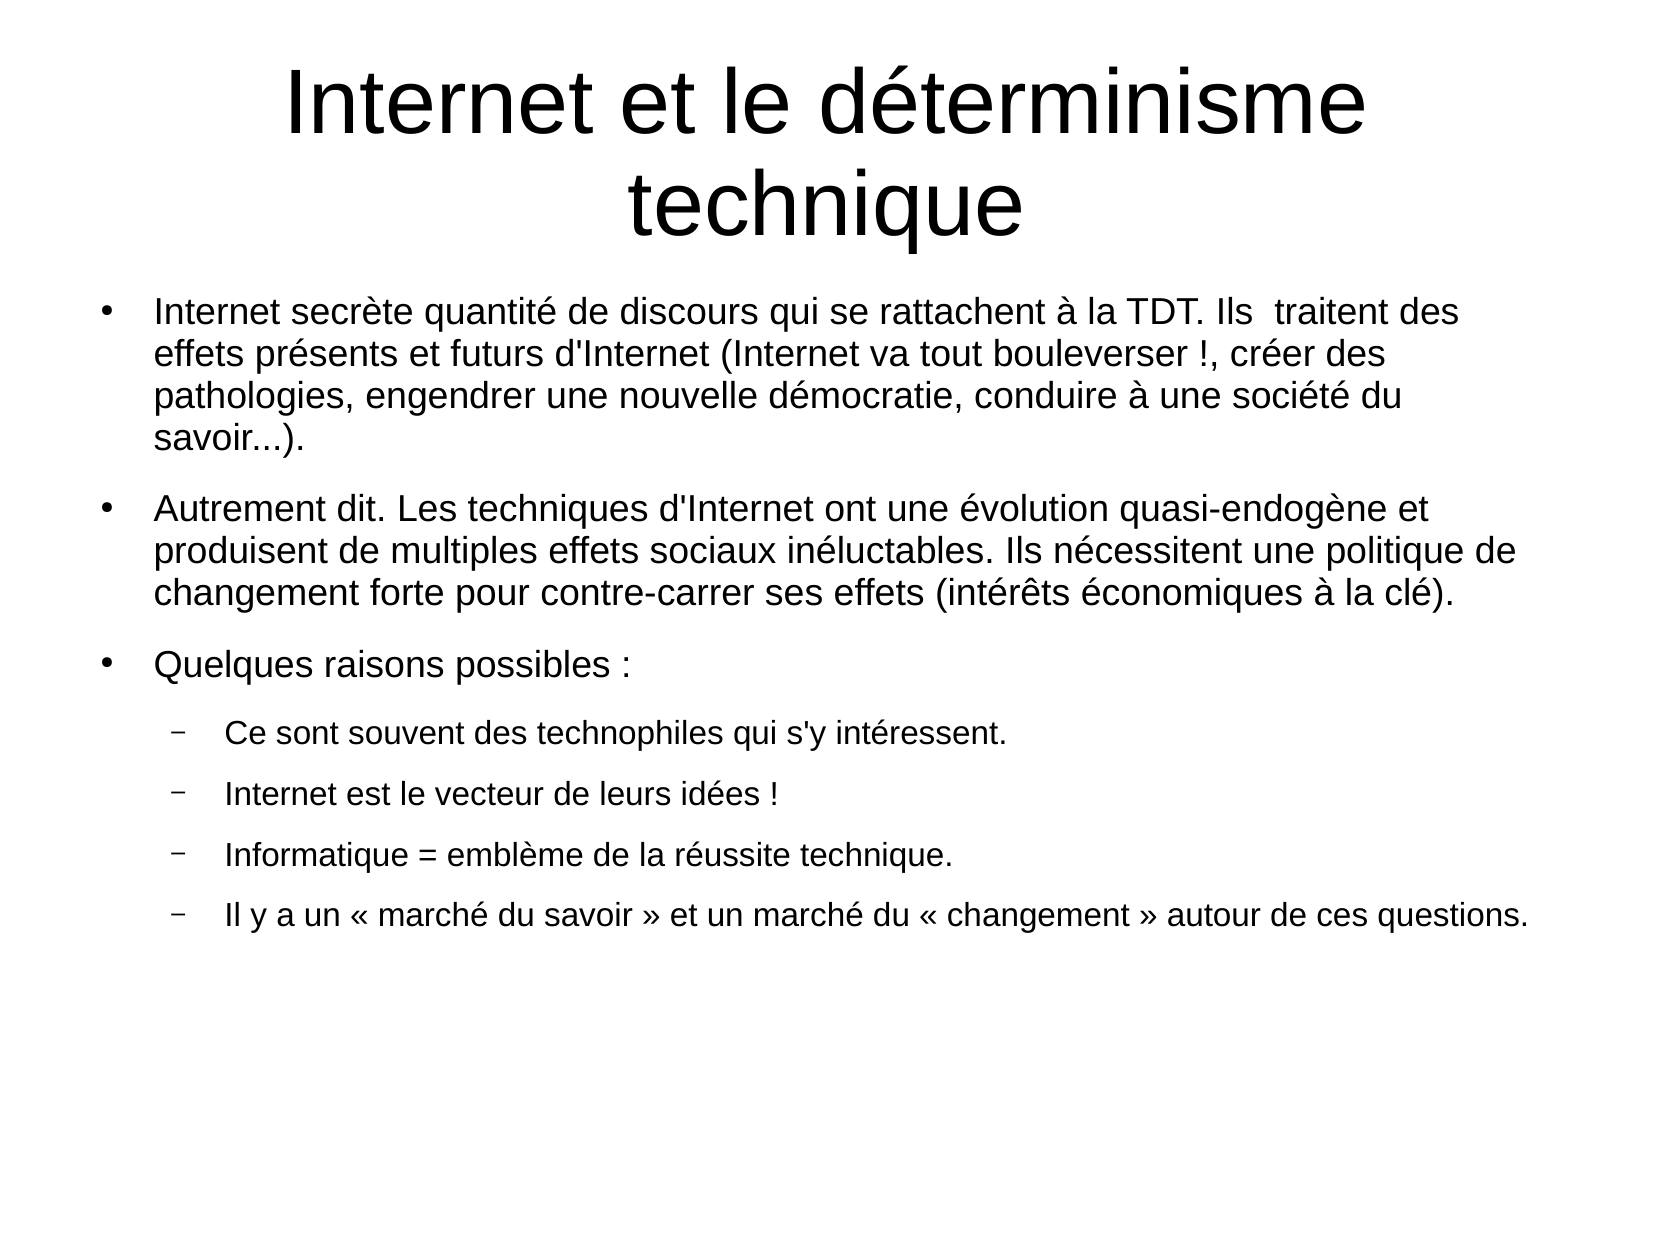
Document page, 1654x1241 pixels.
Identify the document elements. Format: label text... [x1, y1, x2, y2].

list Internet secrète quantité de discours qui se rattachent à la TDT. Ils traitent des effets présents et futurs d'Internet (Internet va tout bouleverser !, créer des pathologies, engendrer une nouvelle démocratie, conduire à une société du savoir...). Autrement dit. Les techniques d'Internet ont une évolution quasi-endogène et produisent de multiples effets sociaux inéluctables. Ils nécessitent une politique de changement forte pour contre-carrer ses effets (intérêts économiques à la clé). Quelques raisons possibles : Ce sont souvent des technophiles qui s'y intéressent. Internet est le vecteur de leurs idées ! Informatique = emblème de la réussite technique. Il y a un « marché du savoir » et un marché du « changement » autour de ces questions. [82, 290, 1538, 1010]
title Internet et le déterminisme technique [82, 49, 1571, 257]
